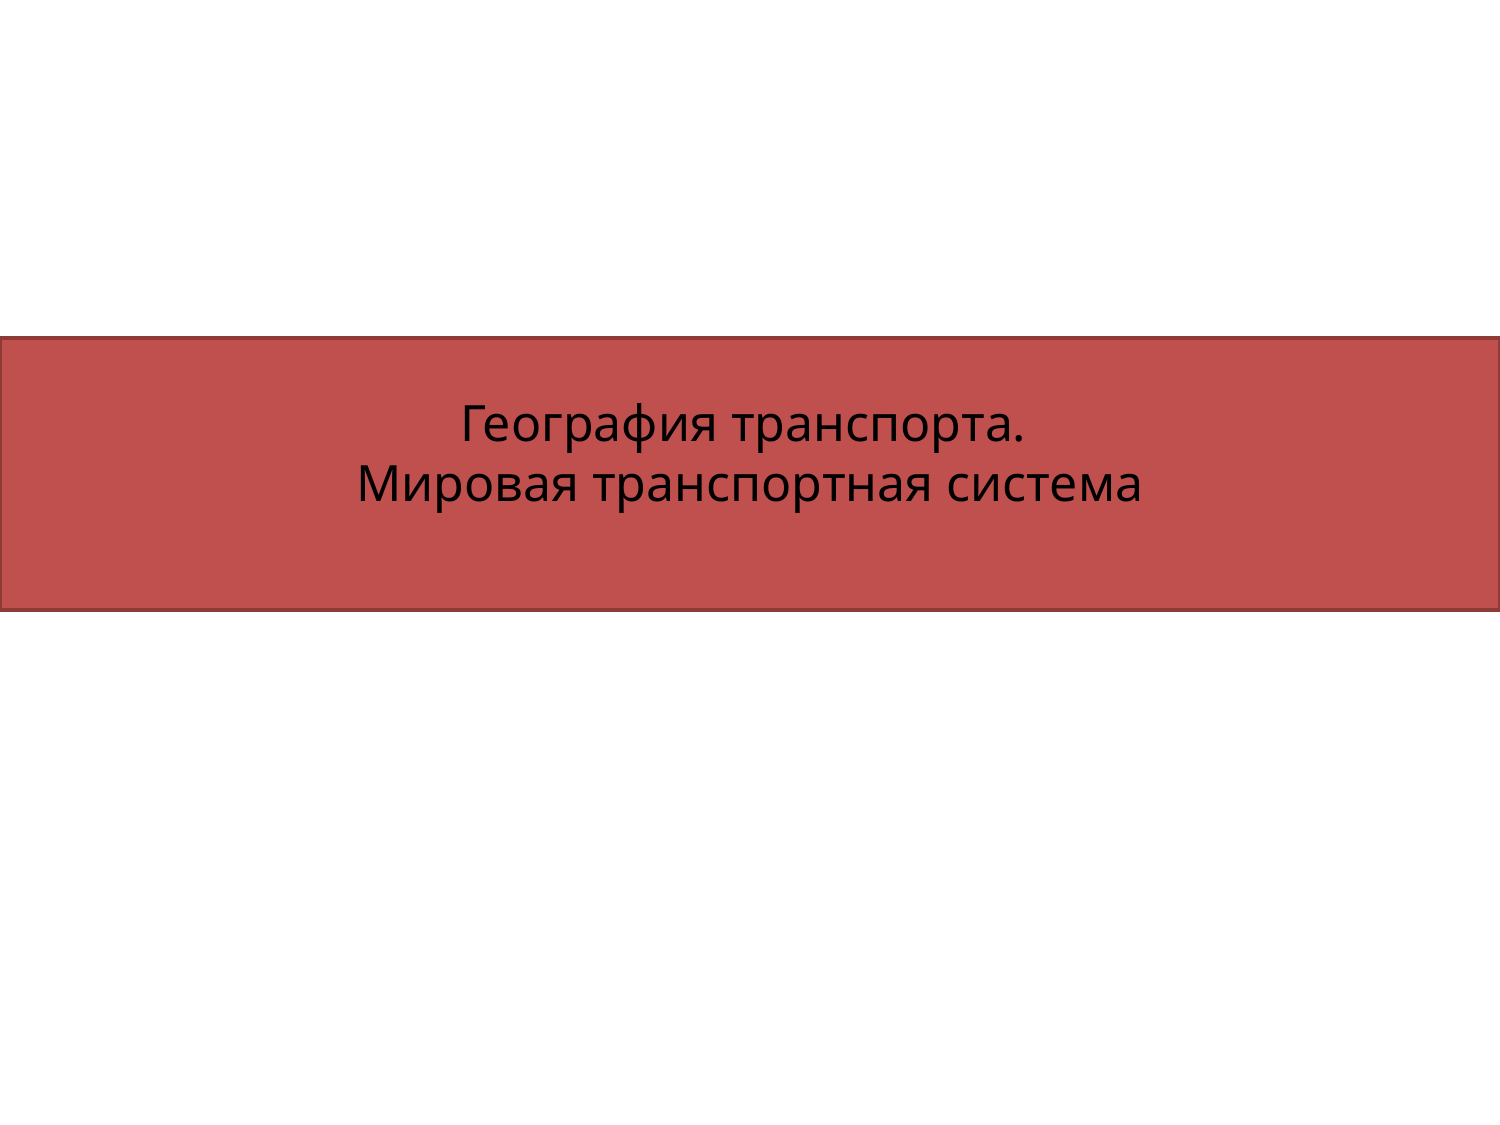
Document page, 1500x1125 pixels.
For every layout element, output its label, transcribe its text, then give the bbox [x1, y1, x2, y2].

text_box География транспорта. Мировая транспортная система [0, 338, 1500, 610]
